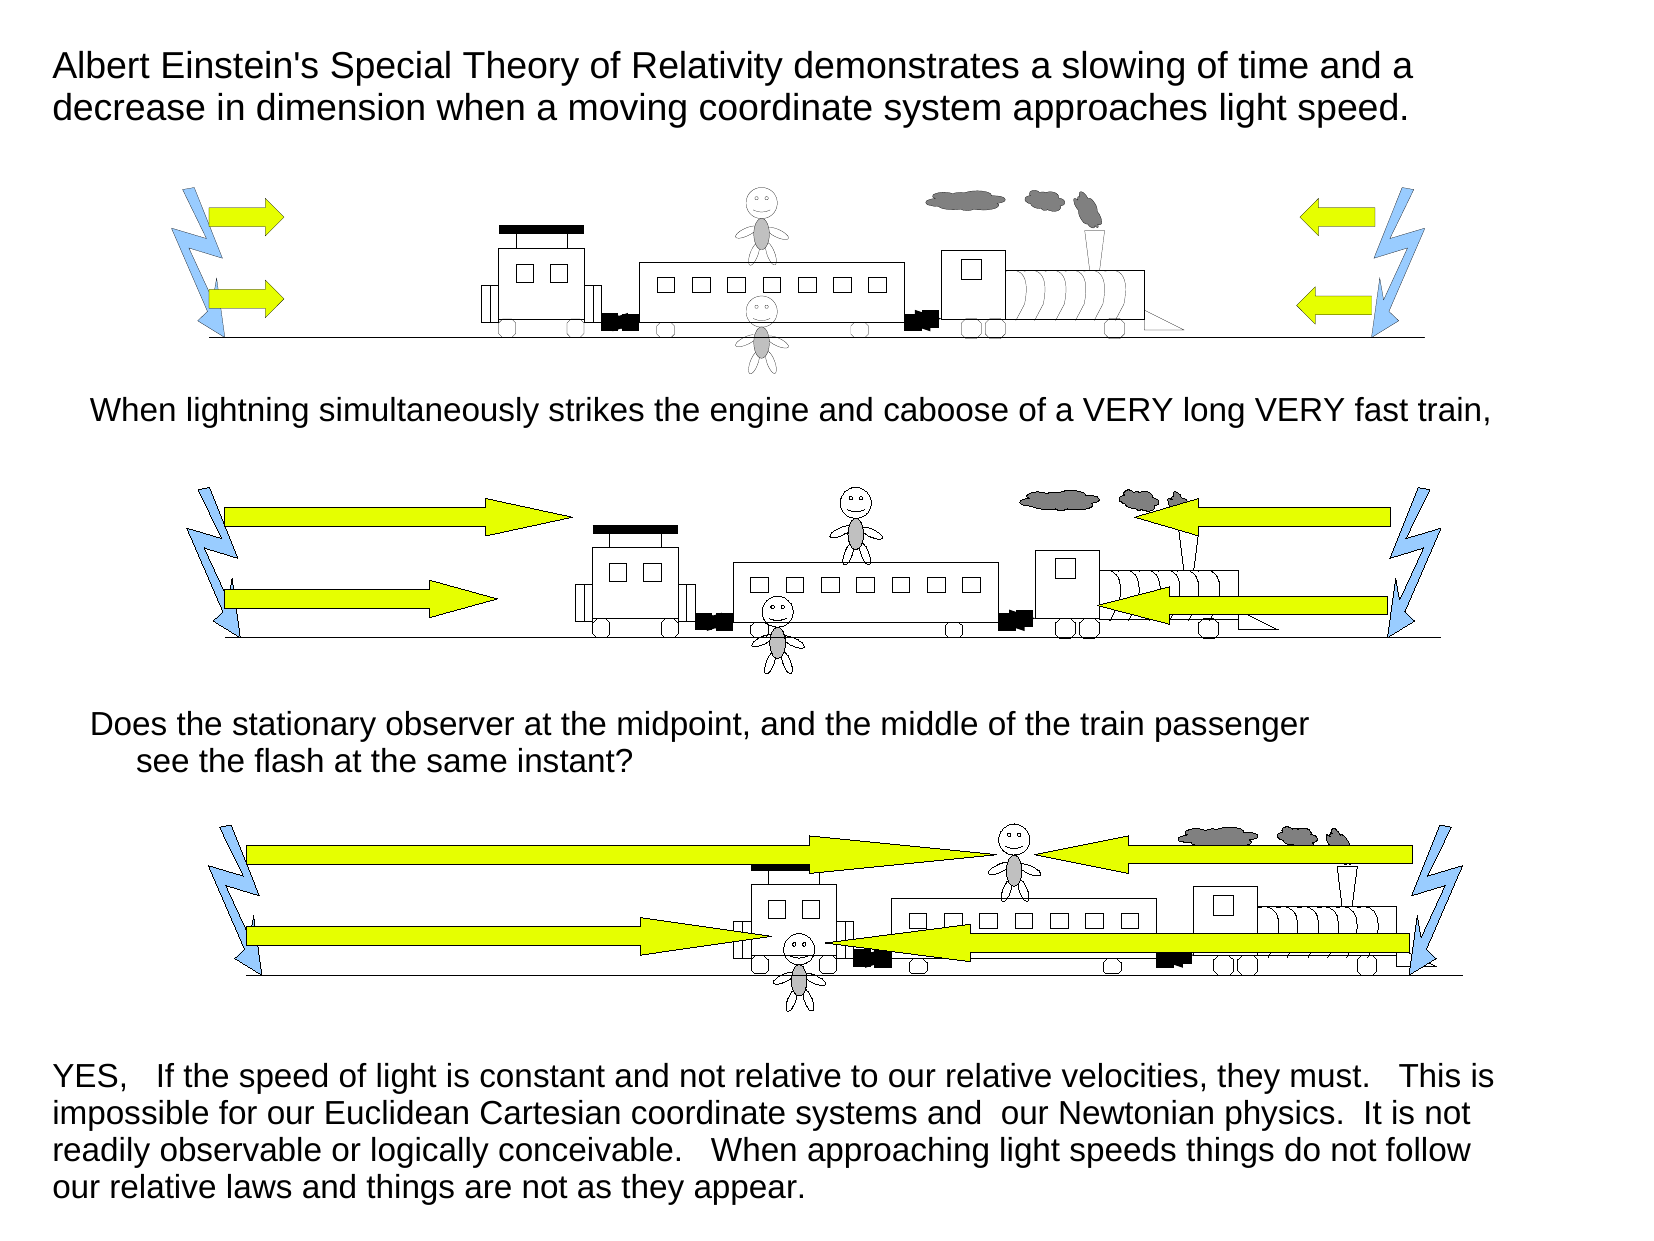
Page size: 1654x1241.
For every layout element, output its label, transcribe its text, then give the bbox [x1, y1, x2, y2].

text_box [1034, 826, 1413, 874]
text_box [791, 964, 807, 975]
text_box Albert Einstein's Special Theory of Relativity demonstrates a slowing of time and a decrease in dimension when a moving coordinate system approaches light speed. [37, 37, 1463, 151]
text_box YES, If the speed of light is constant and not relative to our relative velocities, they must. This is impossible for our Euclidean Cartesian coordinate systems and our Newtonian physics. It is not readily observable or logically conceivable. When approaching light speeds things do not follow our relative laws and things are not as they appear. [37, 1050, 1538, 1214]
text_box [770, 627, 785, 637]
text_box [825, 924, 1410, 962]
text_box [1409, 825, 1463, 975]
text_box [791, 976, 807, 996]
text_box Does the stationary observer at the midpoint, and the middle of the train passenger see the flash at the same instant? [75, 697, 1576, 788]
text_box [1019, 490, 1100, 511]
text_box [1387, 487, 1441, 637]
text_box [1119, 489, 1391, 536]
text_box [208, 825, 997, 975]
chart [171, 187, 1426, 376]
text_box [847, 518, 864, 550]
text_box When lightning simultaneously strikes the engine and caboose of a VERY long VERY fast train, [75, 384, 1576, 437]
text_box [186, 487, 573, 637]
text_box [1006, 854, 1022, 887]
text_box [769, 638, 786, 659]
text_box [1097, 586, 1388, 625]
